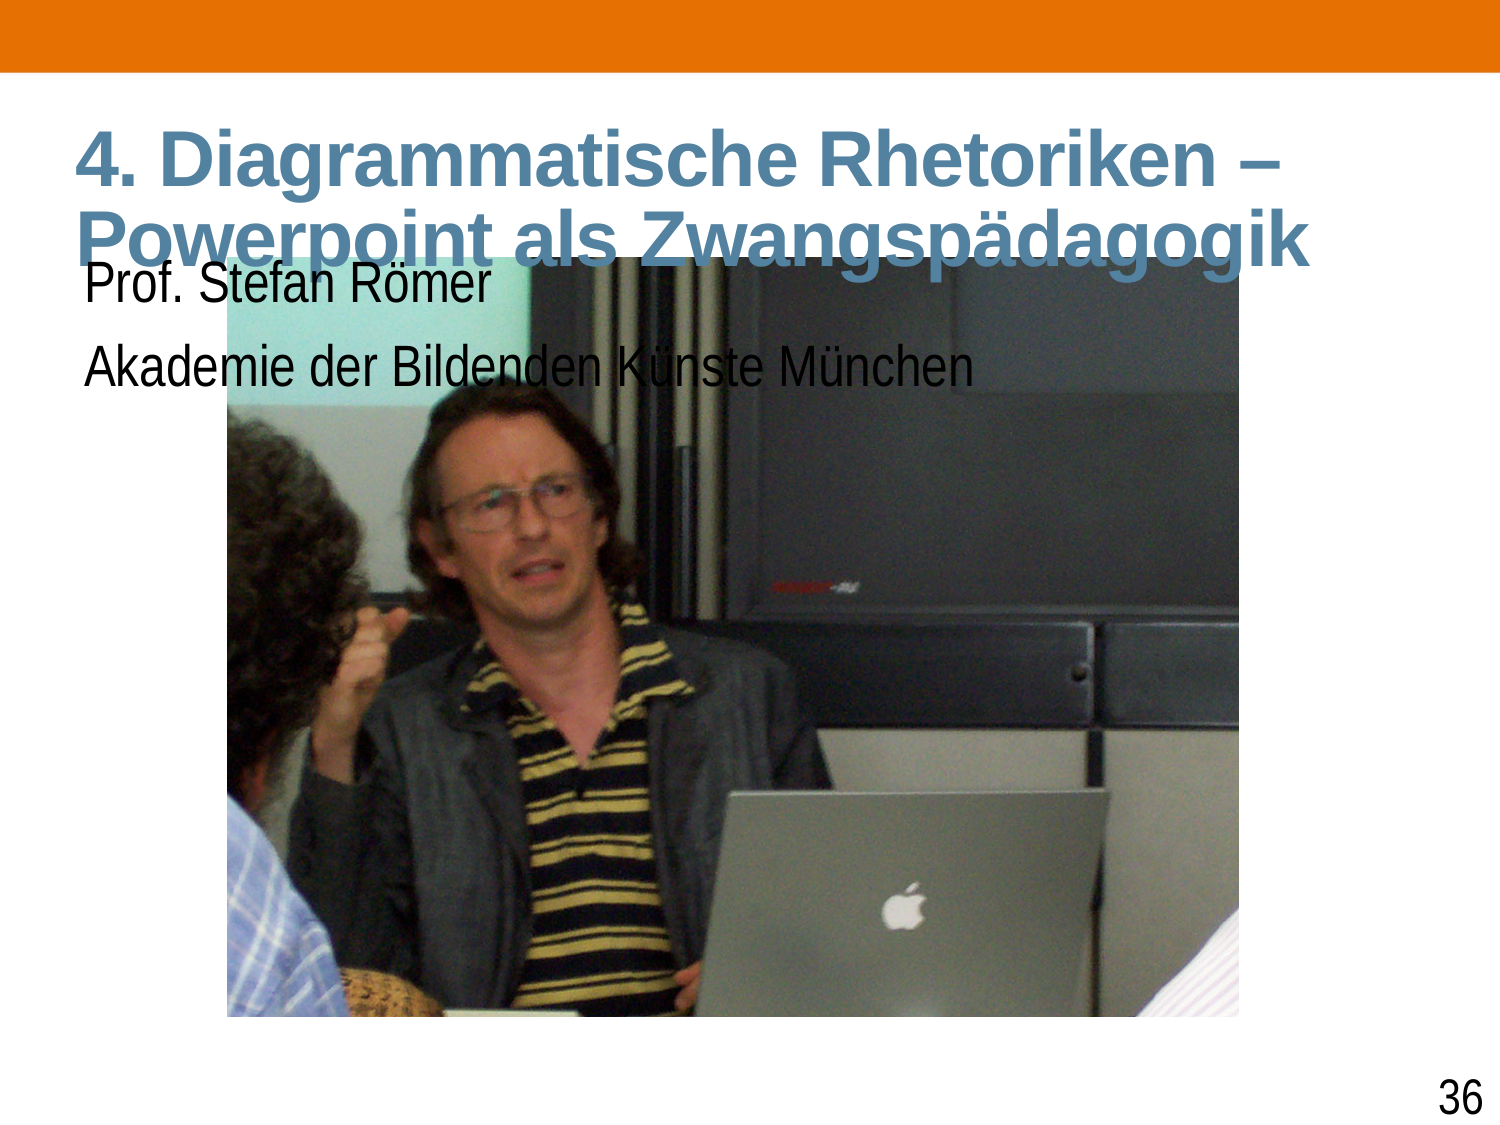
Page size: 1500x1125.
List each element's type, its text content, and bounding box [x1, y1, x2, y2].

list Prof. Stefan Römer Akademie der Bildenden Künste München [749, 257, 1402, 952]
picture [744, 359, 749, 368]
picture [0, 0, 1500, 75]
title 4. Diagrammatische Rhetoriken – Powerpoint als Zwangspädagogik [75, 122, 1438, 292]
picture [744, 372, 749, 382]
picture [390, 292, 403, 299]
picture [64, 292, 1113, 1017]
